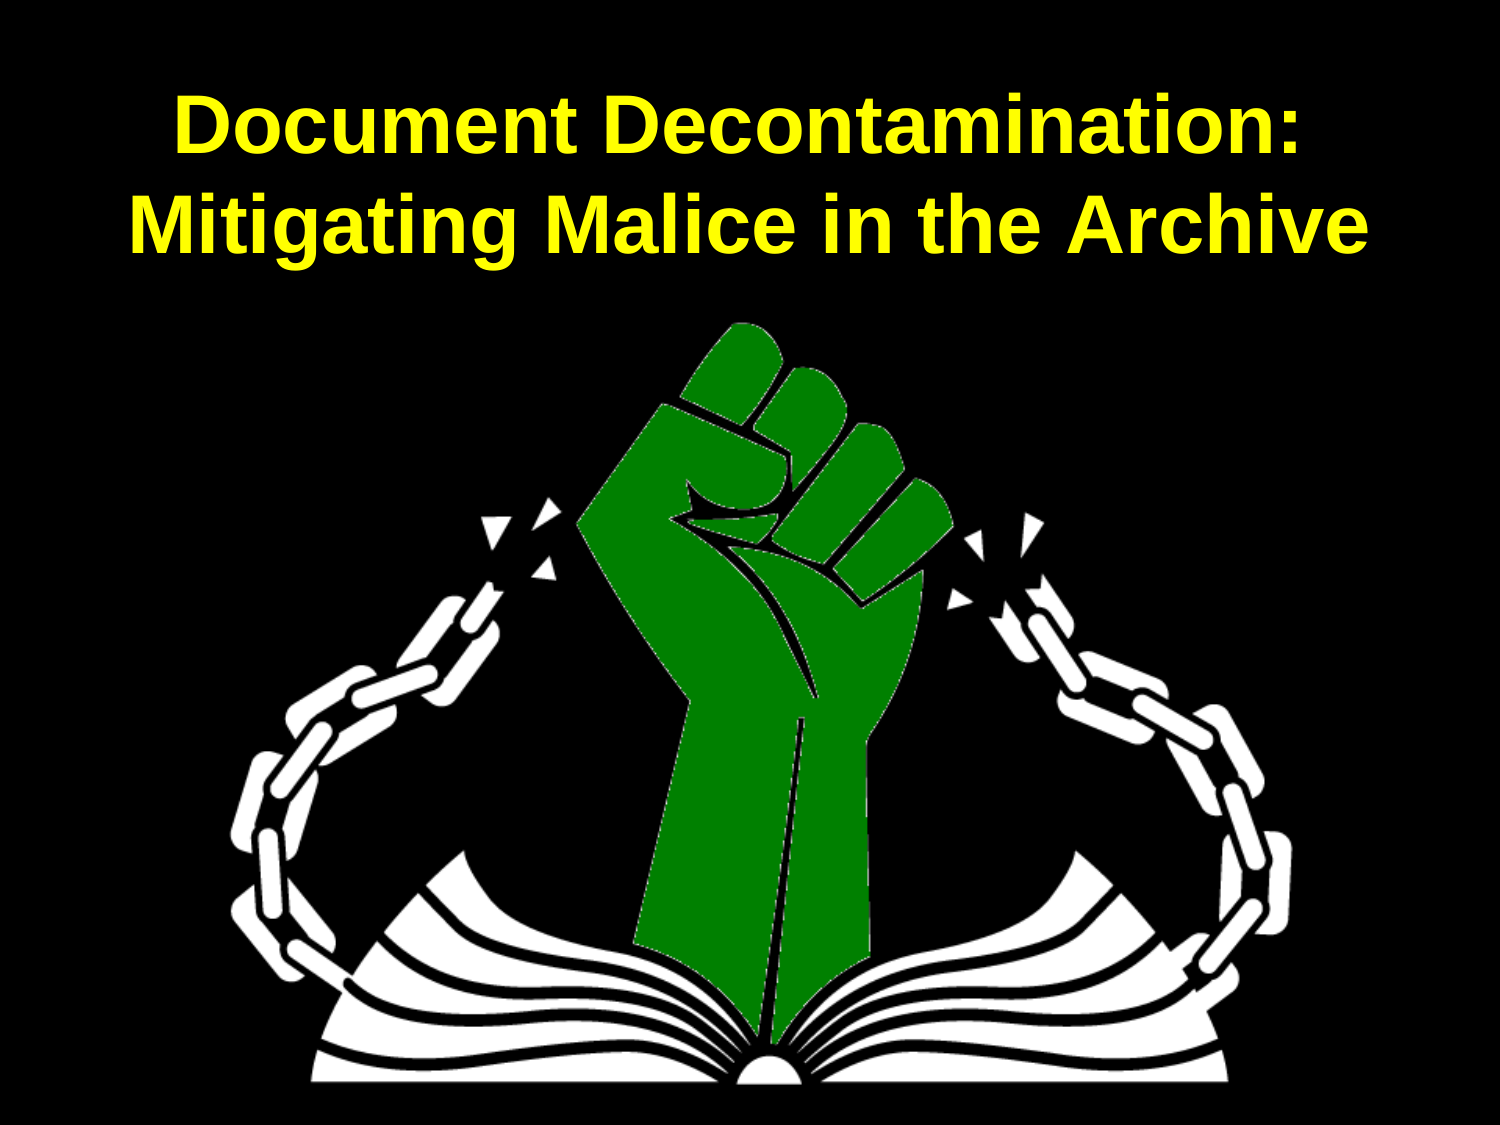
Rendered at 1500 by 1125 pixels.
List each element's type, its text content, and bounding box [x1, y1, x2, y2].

title Document Decontamination: Mitigating Malice in the Archive [112, 49, 1388, 292]
picture [225, 315, 1296, 1088]
